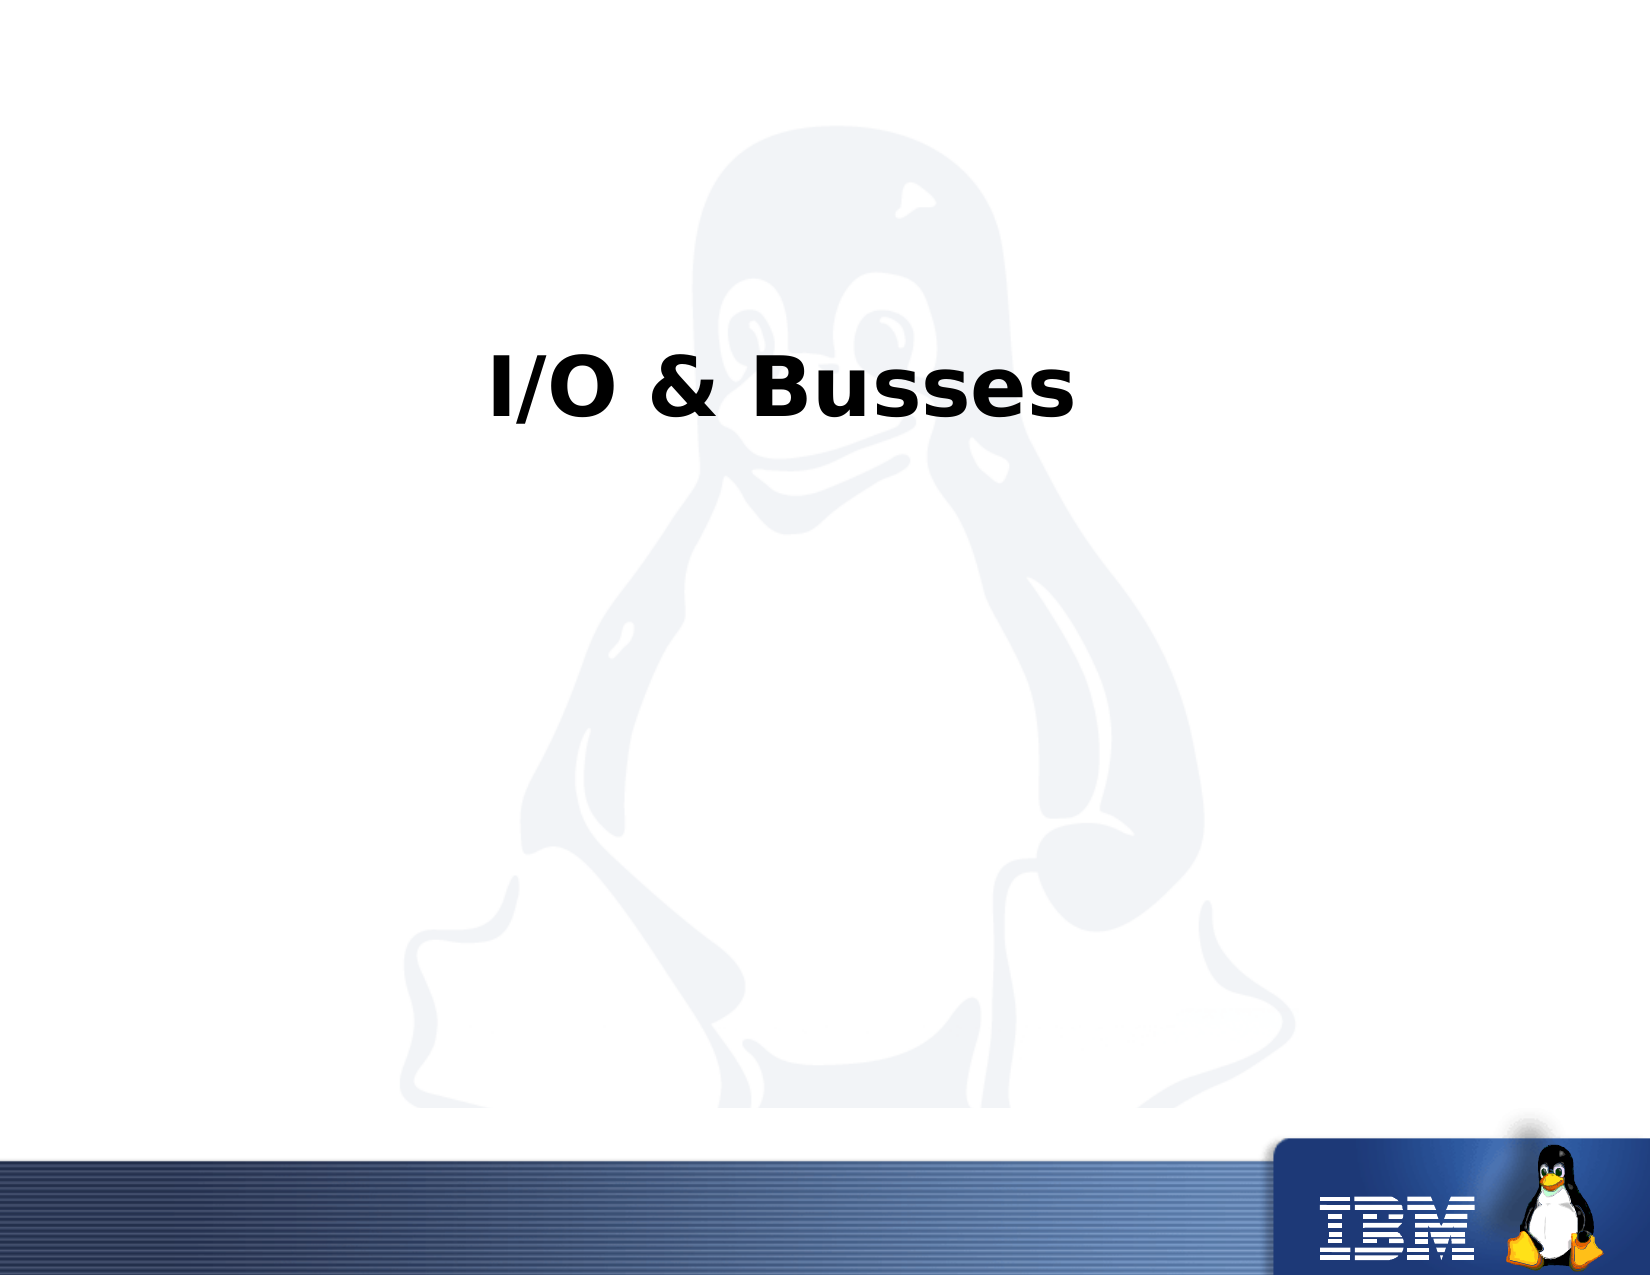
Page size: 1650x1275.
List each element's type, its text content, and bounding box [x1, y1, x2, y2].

subtitle I/O & Busses [76, 76, 1457, 1171]
